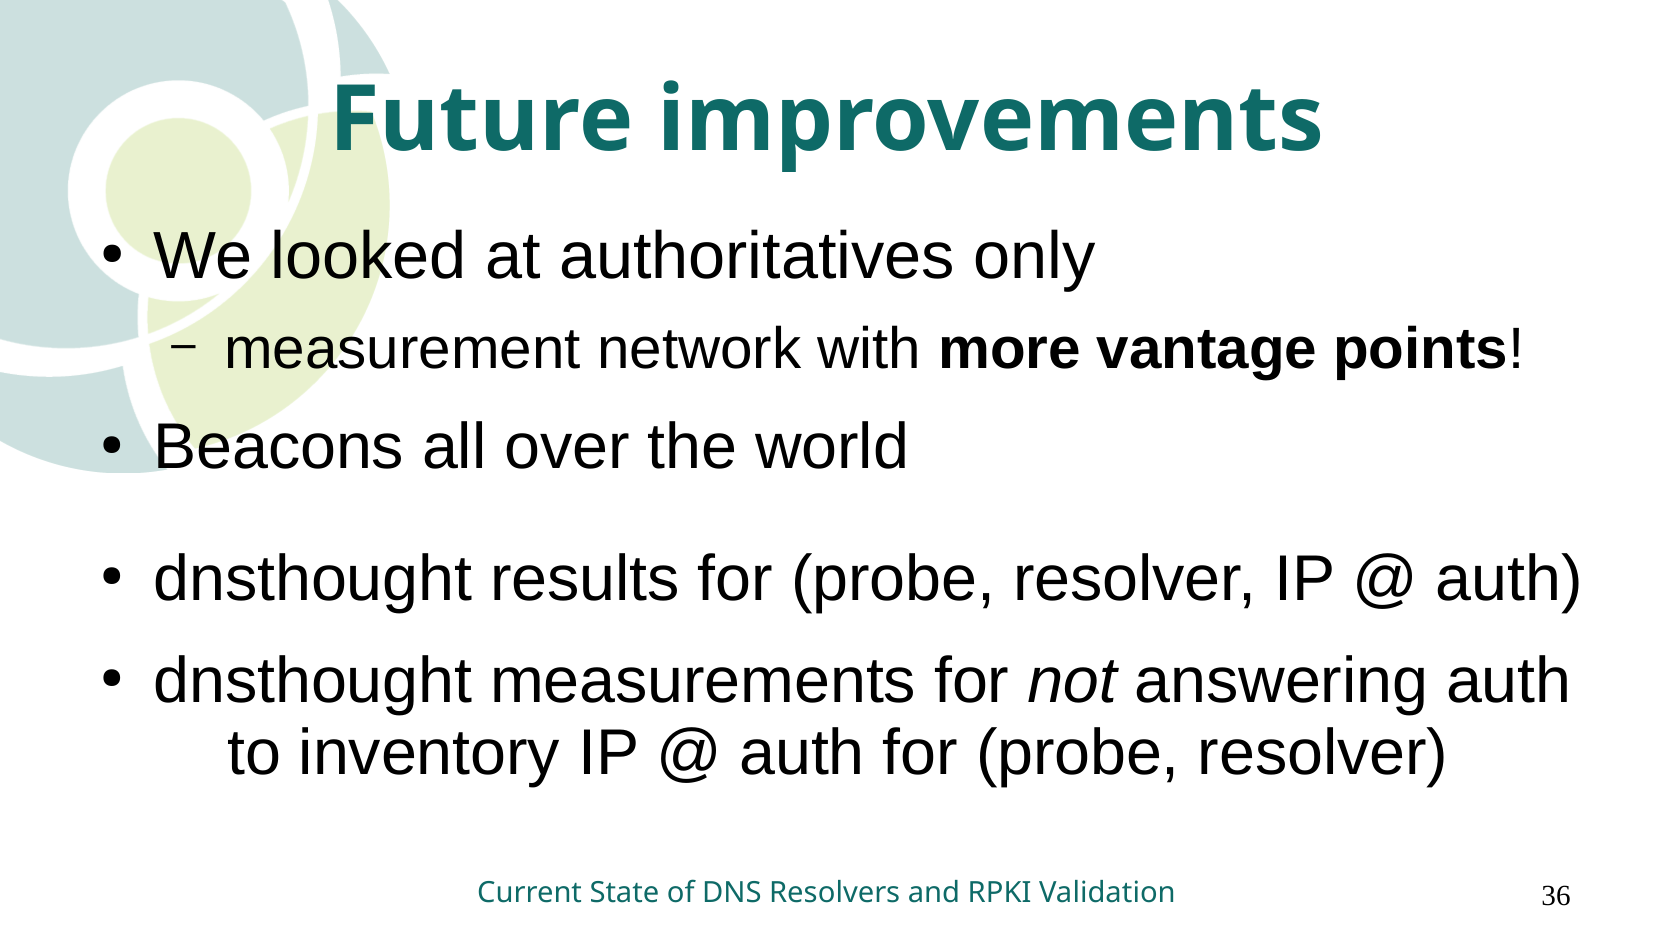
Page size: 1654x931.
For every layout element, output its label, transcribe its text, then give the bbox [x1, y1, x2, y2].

list We looked at authoritatives only measurement network with more vantage points! Beacons all over the world dnsthought results for (probe, resolver, IP @ auth) dnsthought measurements for not answering auth to inventory IP @ auth for (probe, resolver) [82, 217, 1595, 931]
title Future improvements [82, 37, 1571, 193]
